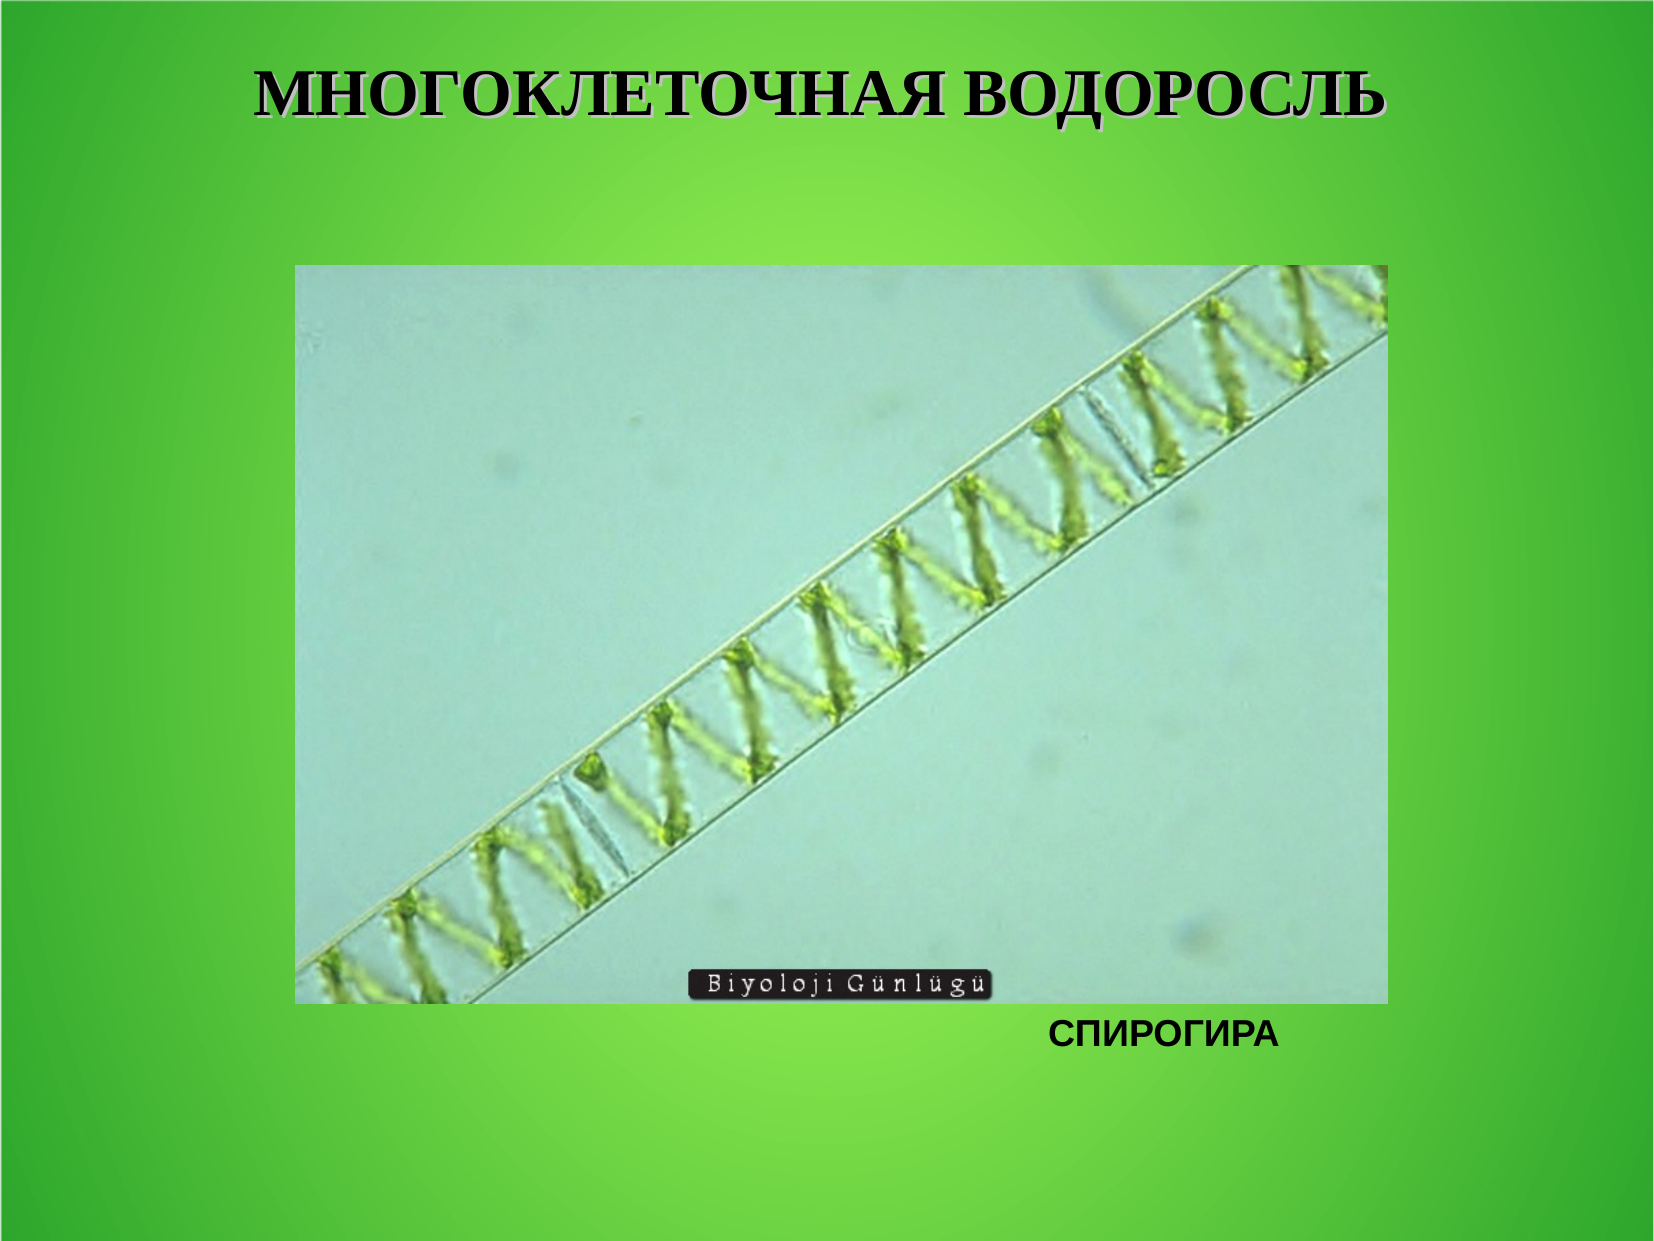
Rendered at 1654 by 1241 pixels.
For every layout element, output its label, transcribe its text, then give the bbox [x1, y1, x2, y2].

text_box СПИРОГИРА [1033, 1004, 1447, 1063]
title МНОГОКЛЕТОЧНАЯ ВОДОРОСЛЬ [76, 29, 1565, 158]
picture [0, 0, 1654, 1241]
